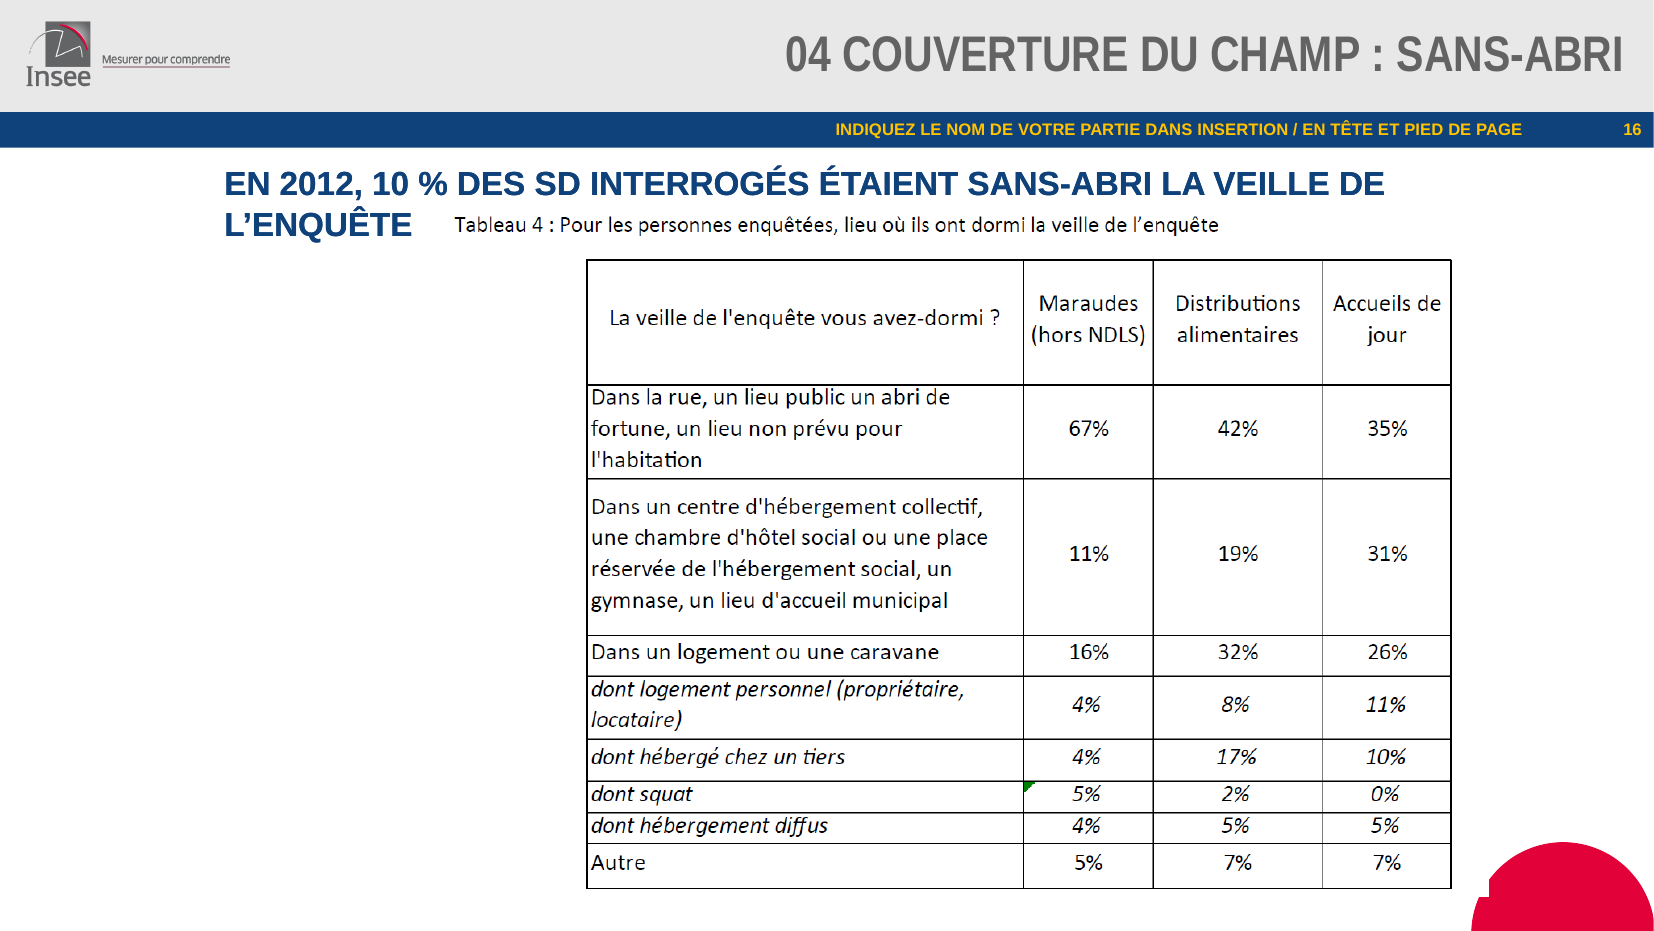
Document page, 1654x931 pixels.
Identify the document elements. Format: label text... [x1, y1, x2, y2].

title 04 couverture du champ : Sans-abri [265, 0, 1625, 107]
list En 2012, 10 % des SD interrogés étaient sans-abri la veille de l’enquête [82, 165, 1571, 862]
picture [445, 842, 1654, 931]
picture [23, 0, 230, 89]
